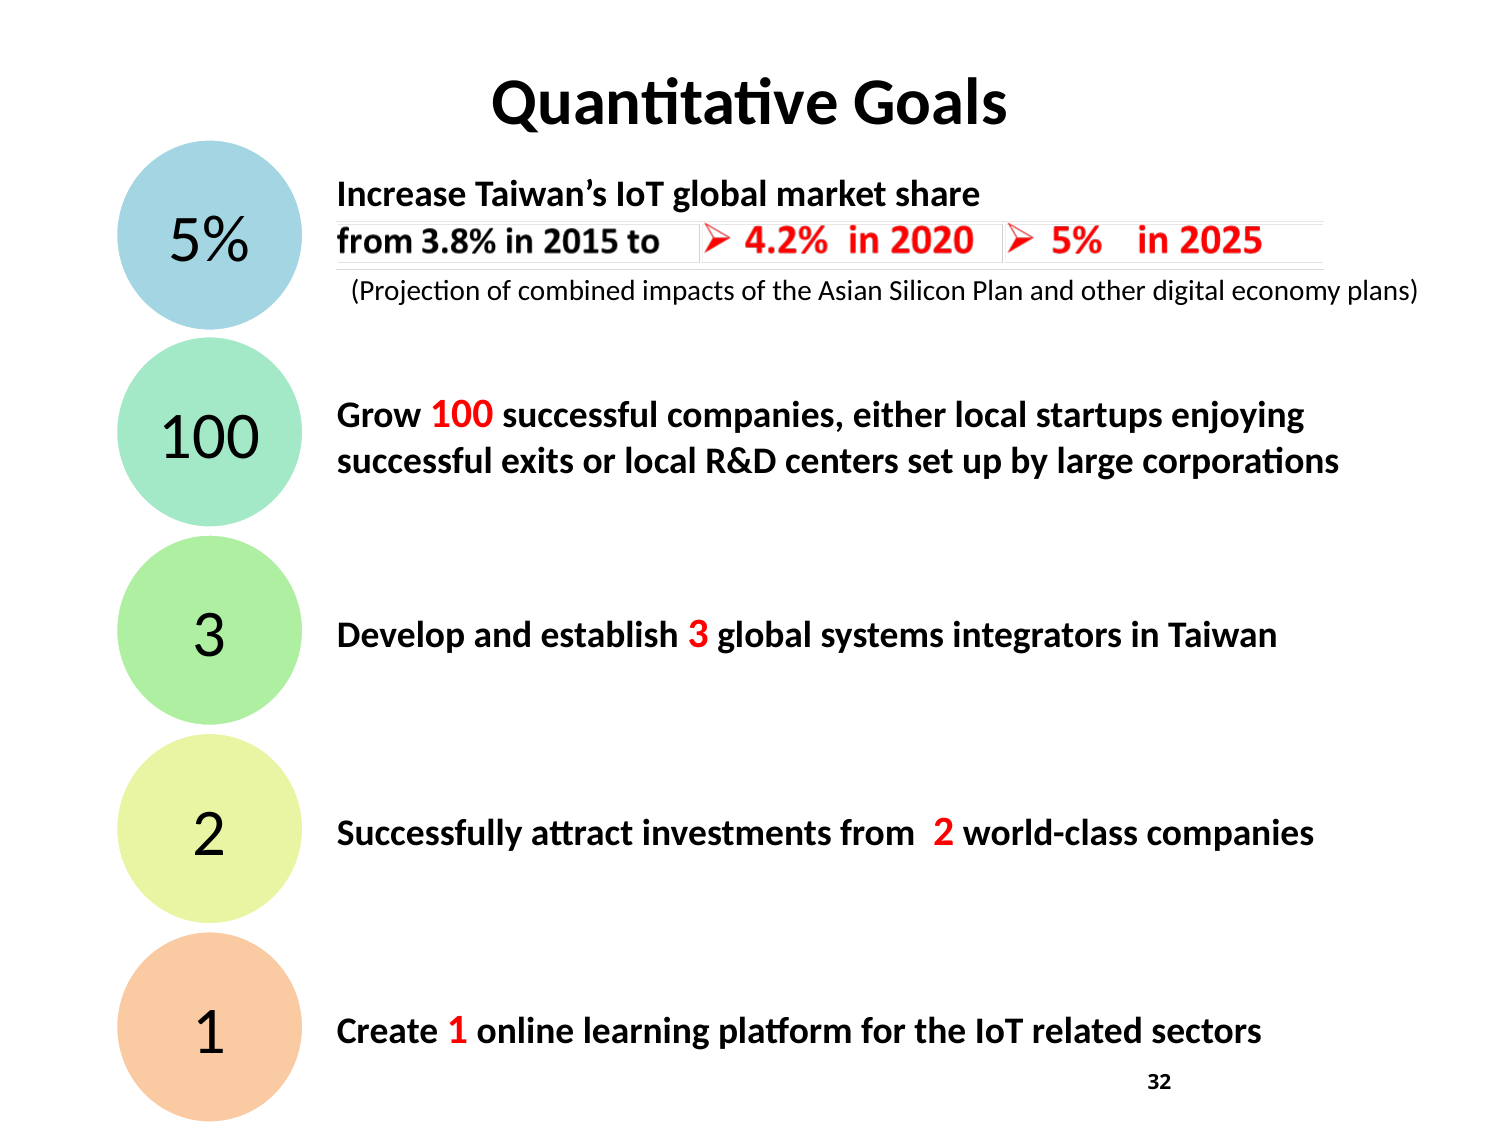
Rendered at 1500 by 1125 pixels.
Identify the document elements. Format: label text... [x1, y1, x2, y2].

text_box 5% [115, 138, 305, 332]
text_box 100 [115, 335, 305, 529]
text_box Successfully attract investments from 2 world-class companies [321, 796, 1338, 862]
text_box Grow 100 successful companies, either local startups enjoying successful exits or local R&D centers set up by large corporations [322, 378, 1385, 488]
picture [336, 202, 1324, 291]
text_box 2 [115, 731, 305, 926]
text_box 1 [115, 930, 305, 1124]
text_box Create 1 online learning platform for the IoT related sectors [321, 993, 1385, 1061]
text_box 32 [1132, 1052, 1483, 1113]
title Quantitative Goals [75, 10, 1426, 199]
text_box Increase Taiwan’s IoT global market share (Projection of combined impacts of the Asian Silicon Plan and other digital economy plans) [322, 156, 1473, 314]
text_box Develop and establish 3 global systems integrators in Taiwan [321, 598, 1385, 664]
text_box 3 [115, 533, 305, 727]
